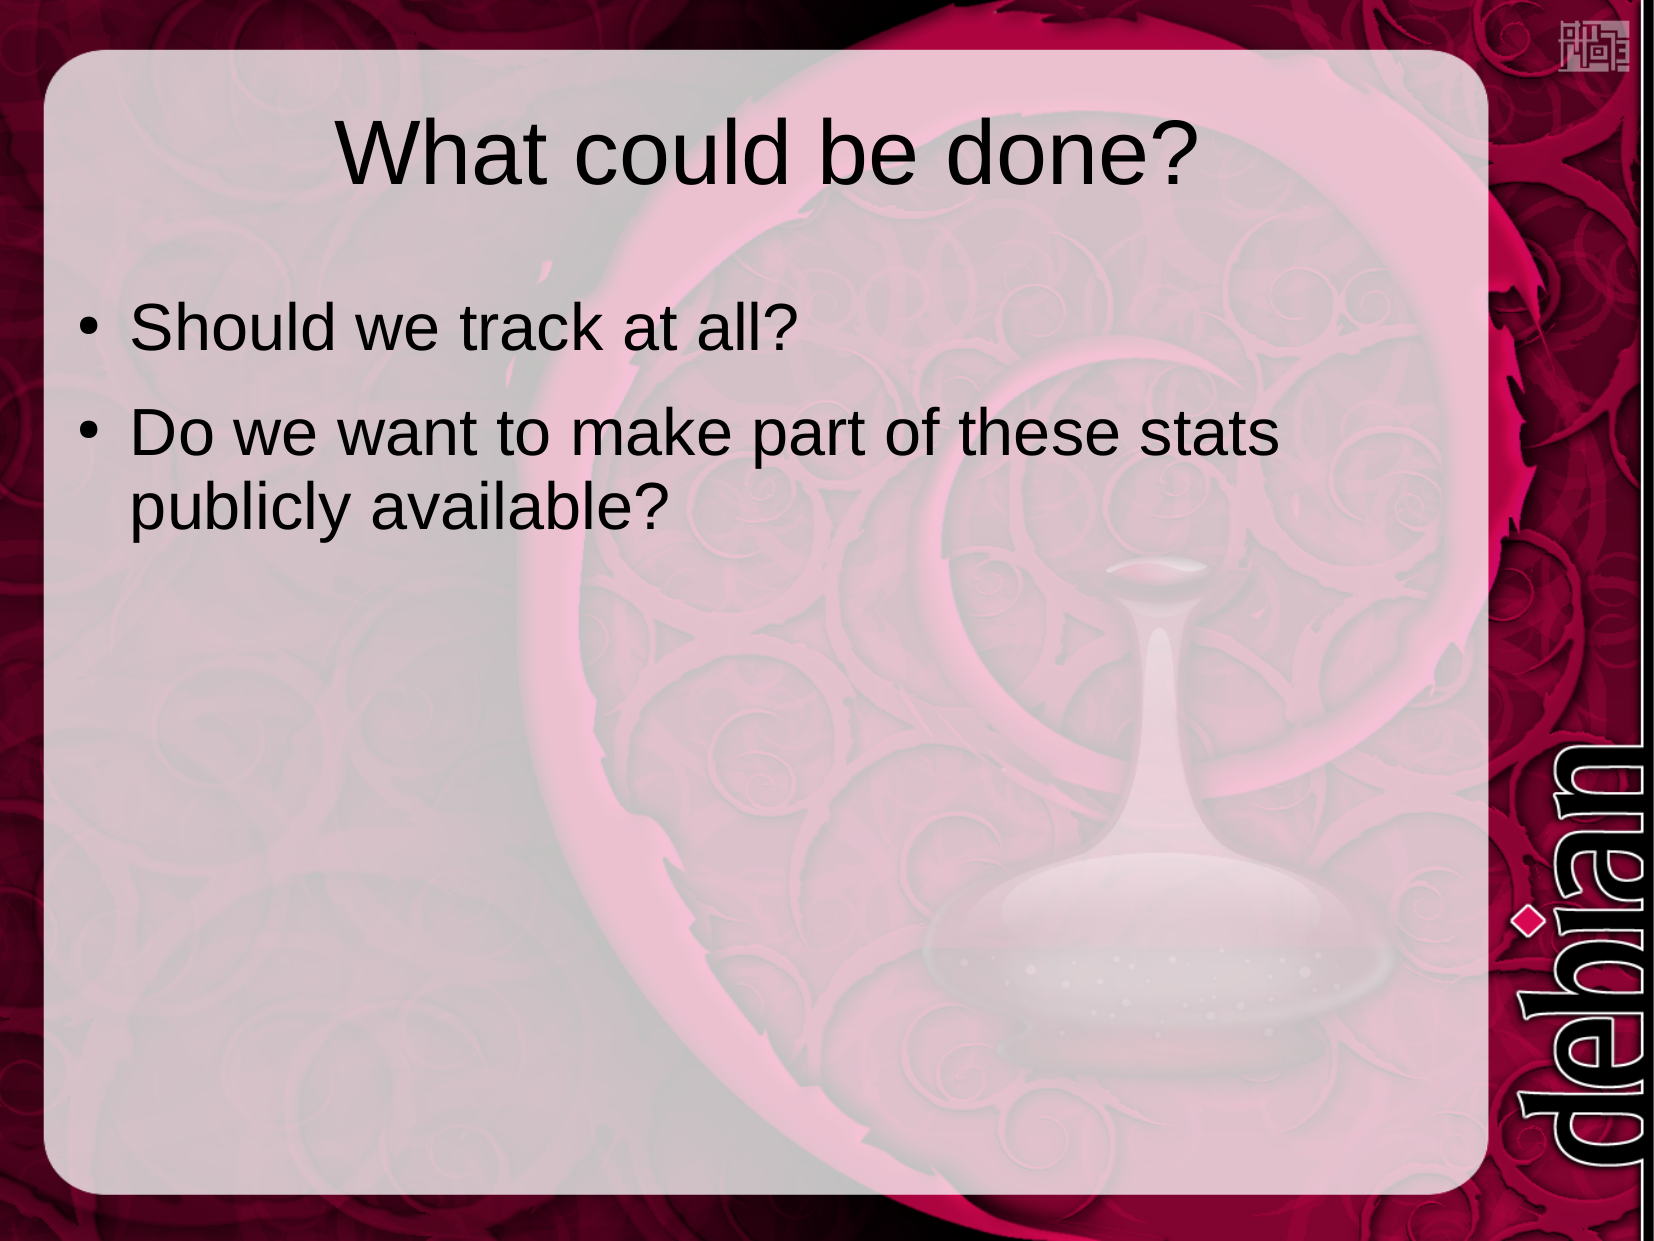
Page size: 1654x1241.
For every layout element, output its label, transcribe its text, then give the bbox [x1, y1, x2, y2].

list Should we track at all? Do we want to make part of these stats publicly available? [59, 290, 1477, 1109]
title What could be done? [59, 56, 1477, 250]
picture [0, 0, 1654, 1241]
